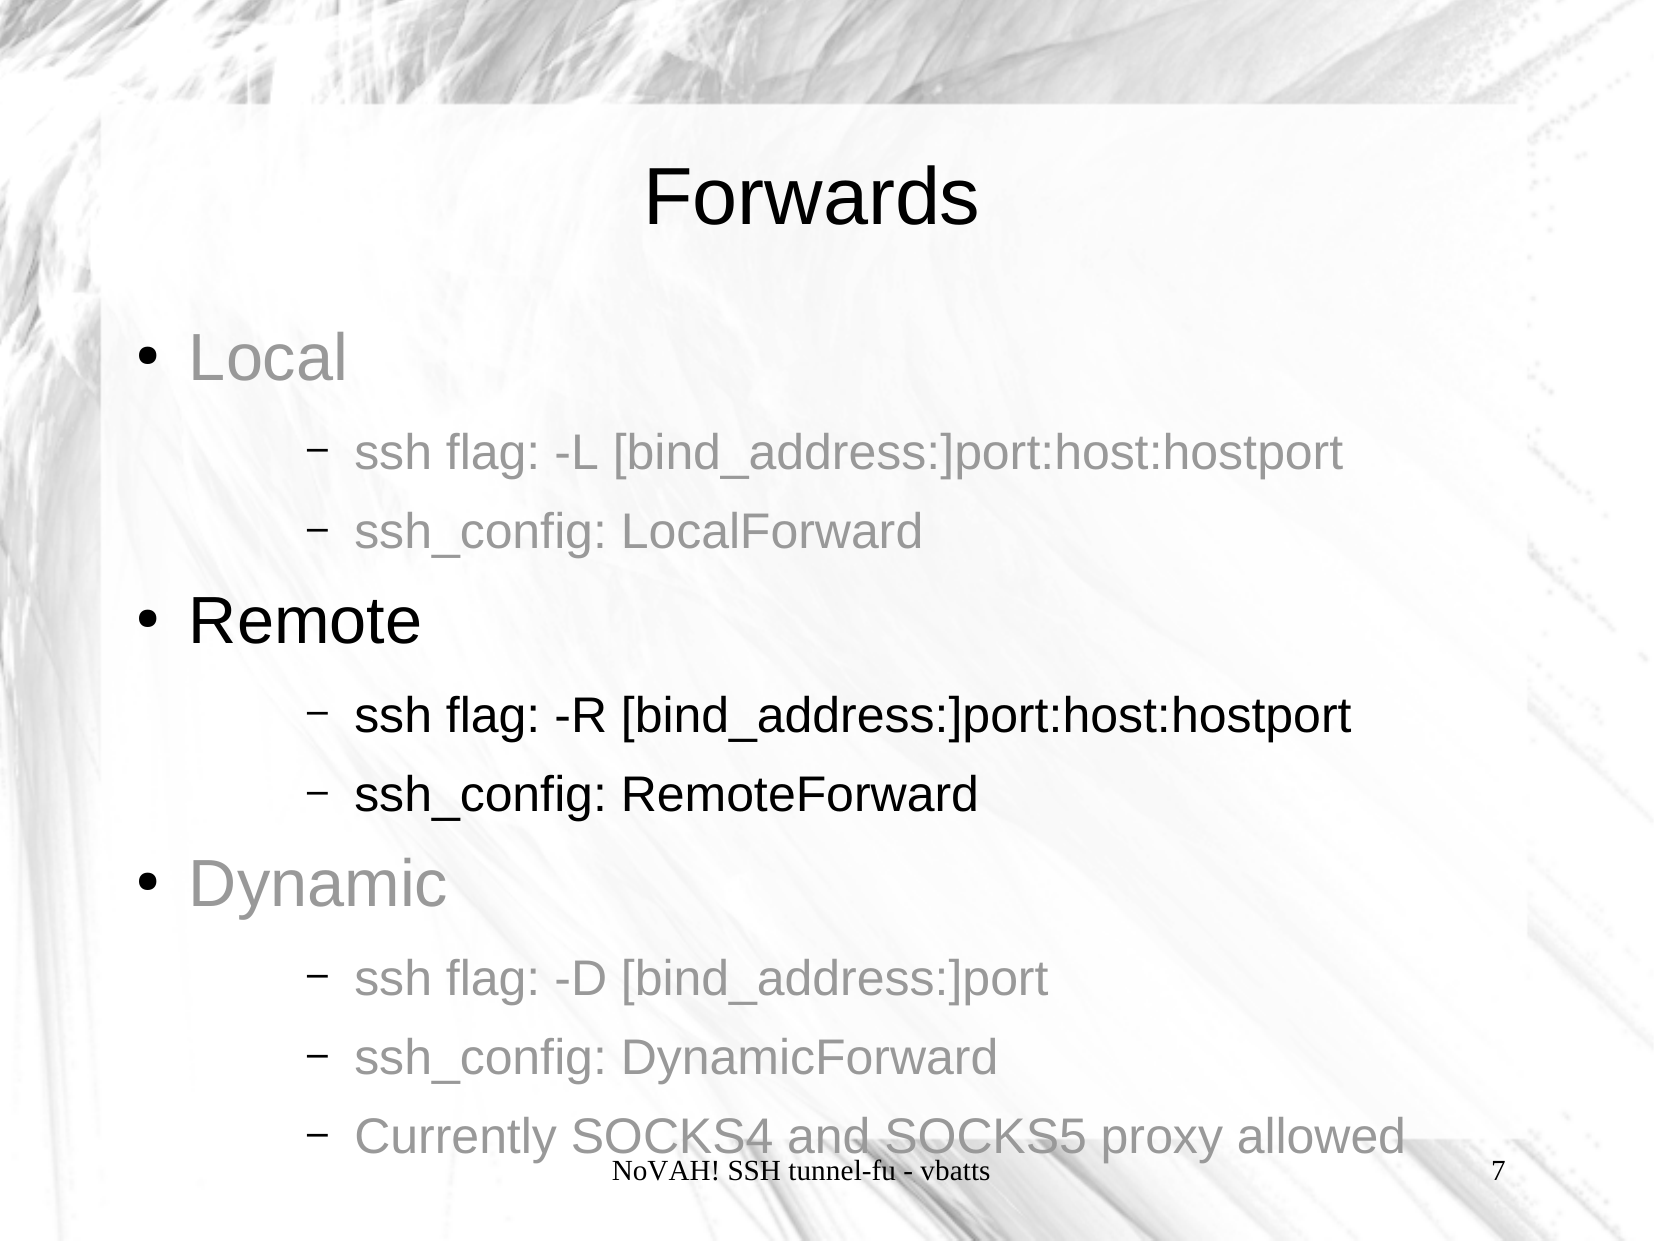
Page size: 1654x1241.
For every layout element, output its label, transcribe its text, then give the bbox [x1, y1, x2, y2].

picture [0, 0, 1654, 1241]
list Local ssh flag: -L [bind_address:]port:host:hostport ssh_config: LocalForward Remote ssh flag: -R [bind_address:]port:host:hostport ssh_config: RemoteForward Dynamic ssh flag: -D [bind_address:]port ssh_config: DynamicForward Currently SOCKS4 and SOCKS5 proxy allowed [118, 319, 1571, 1165]
title Forwards [118, 112, 1506, 281]
